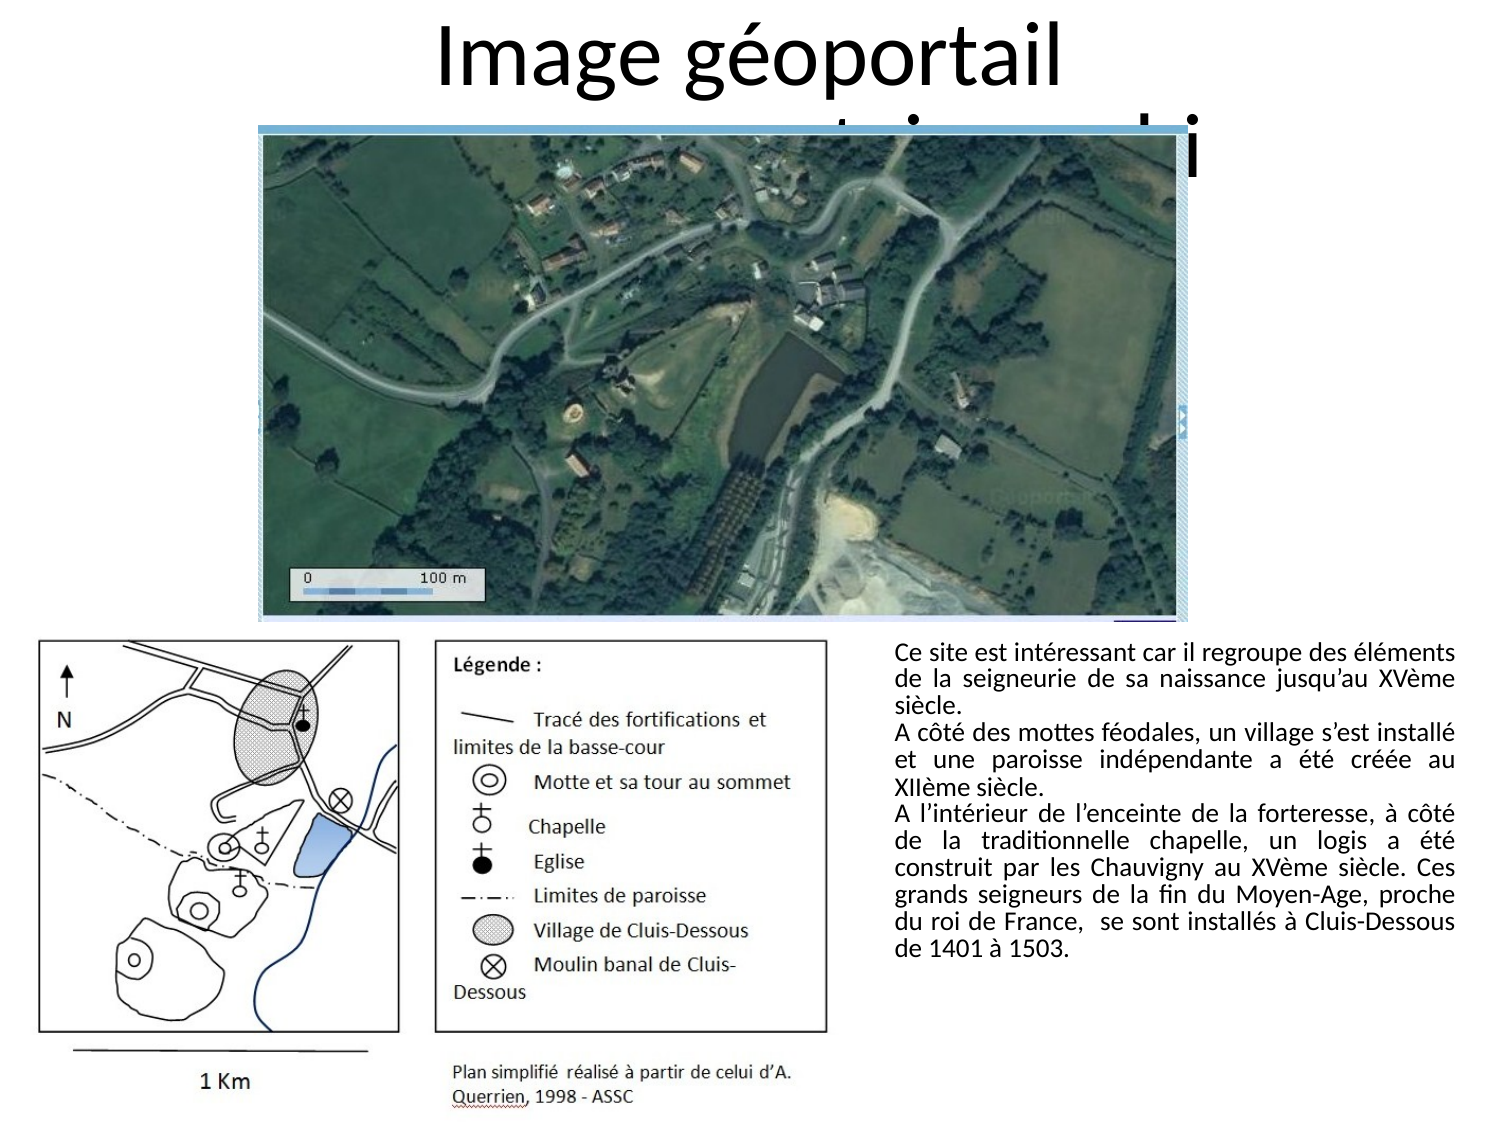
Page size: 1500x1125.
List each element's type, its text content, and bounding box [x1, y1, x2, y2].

picture [0, 125, 1188, 1125]
text_box Ce site est intéressant car il regroupe des éléments de la seigneurie de sa naissance jusqu’au XVème siècle. A côté des mottes féodales, un village s’est installé et une paroisse indépendante a été créée au XIIème siècle. A l’intérieur de l’enceinte de la forteresse, à côté de la traditionnelle chapelle, un logis a été construit par les Chauvigny au XVème siècle. Ces grands seigneurs de la fin du Moyen-Age, proche du roi de France, se sont installés à Cluis-Dessous de 1401 à 1503. [879, 633, 1471, 1043]
title Image géoportail avec commentaire archi [75, 45, 1425, 173]
